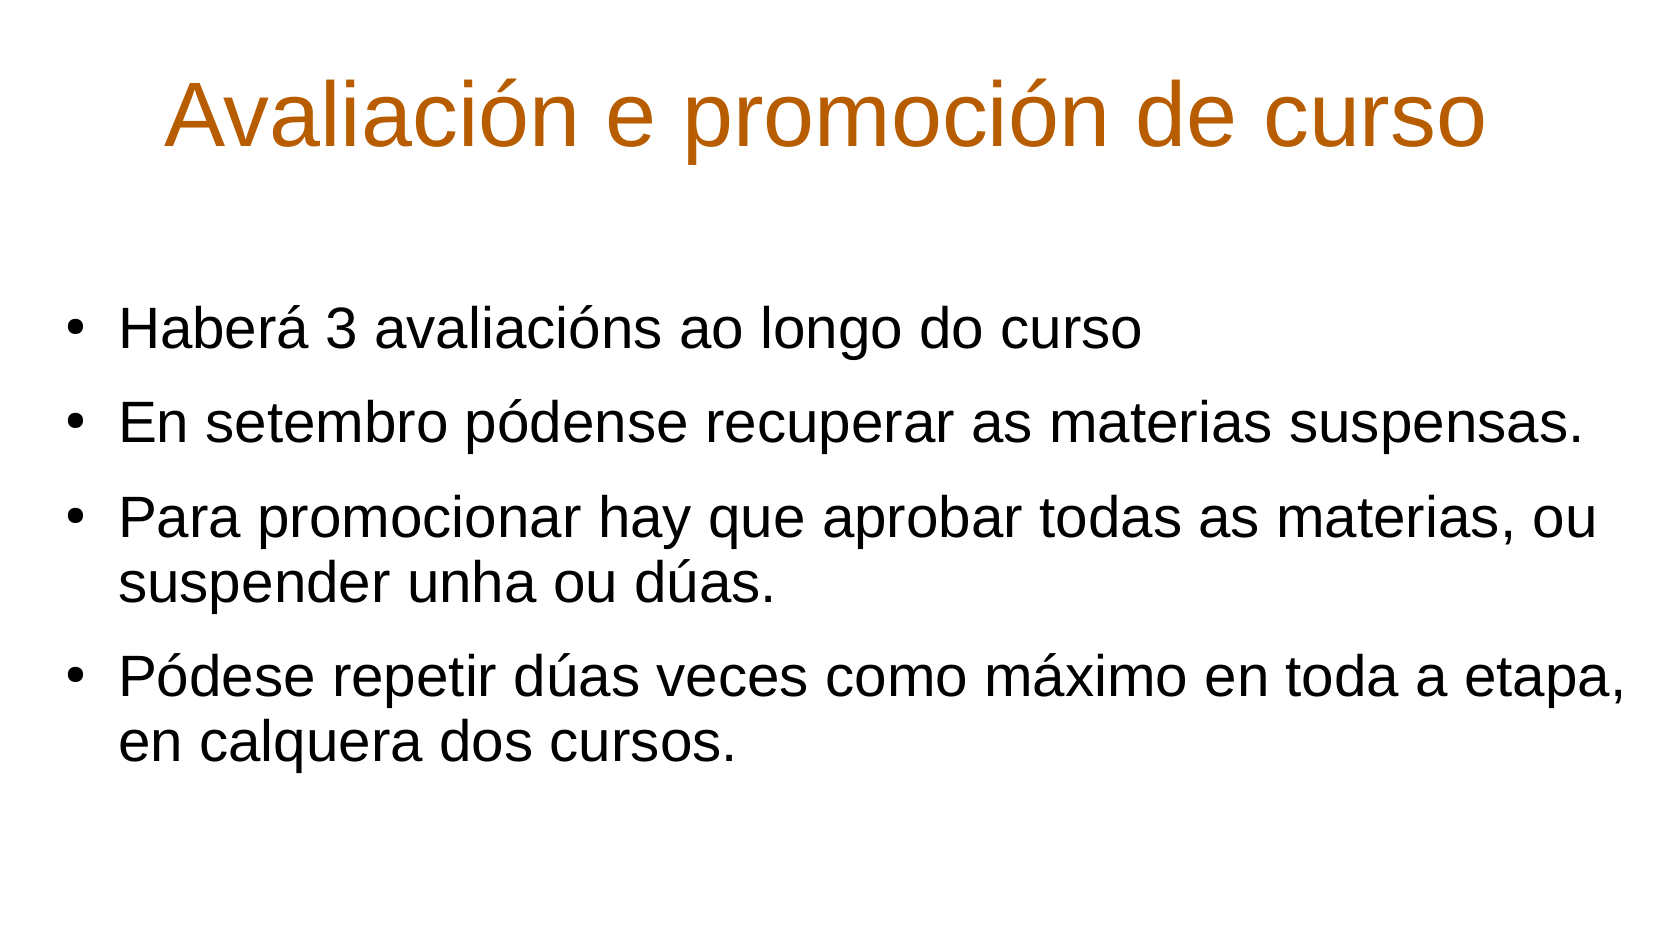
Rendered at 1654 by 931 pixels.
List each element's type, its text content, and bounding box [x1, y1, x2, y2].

title Avaliación e promoción de curso [82, 37, 1571, 193]
list Haberá 3 avaliacións ao longo do curso En setembro pódense recuperar as materias suspensas. Para promocionar hay que aprobar todas as materias, ou suspender unha ou dúas. Pódese repetir dúas veces como máximo en toda a etapa, en calquera dos cursos. [47, 200, 1654, 931]
